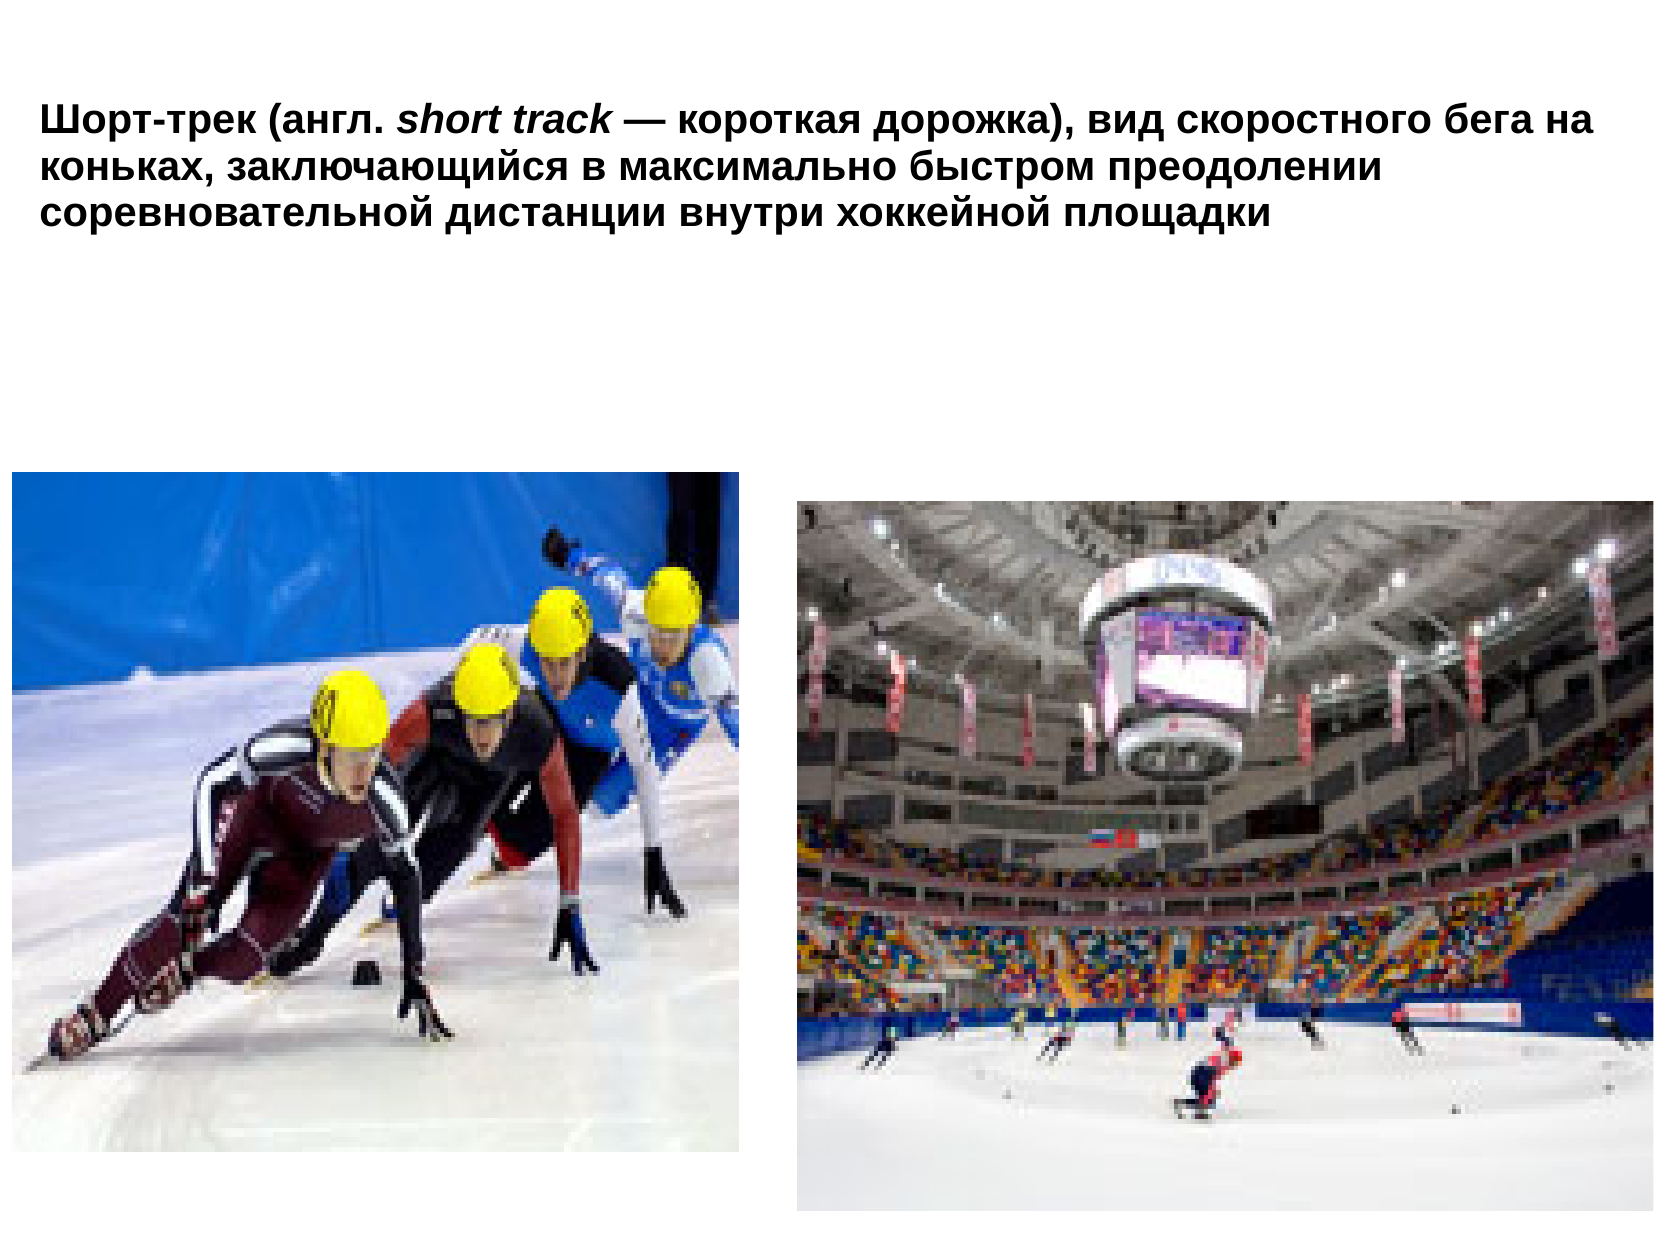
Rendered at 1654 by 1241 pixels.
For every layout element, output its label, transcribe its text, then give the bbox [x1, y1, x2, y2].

picture [797, 501, 1654, 1211]
picture [12, 472, 739, 1152]
text_box Шорт-трек (англ. short track — короткая дорожка), вид скоростного бега на коньках, заключающийся в максимально быстром преодолении соревновательной дистанции внутри хоккейной площадки [24, 88, 1654, 355]
